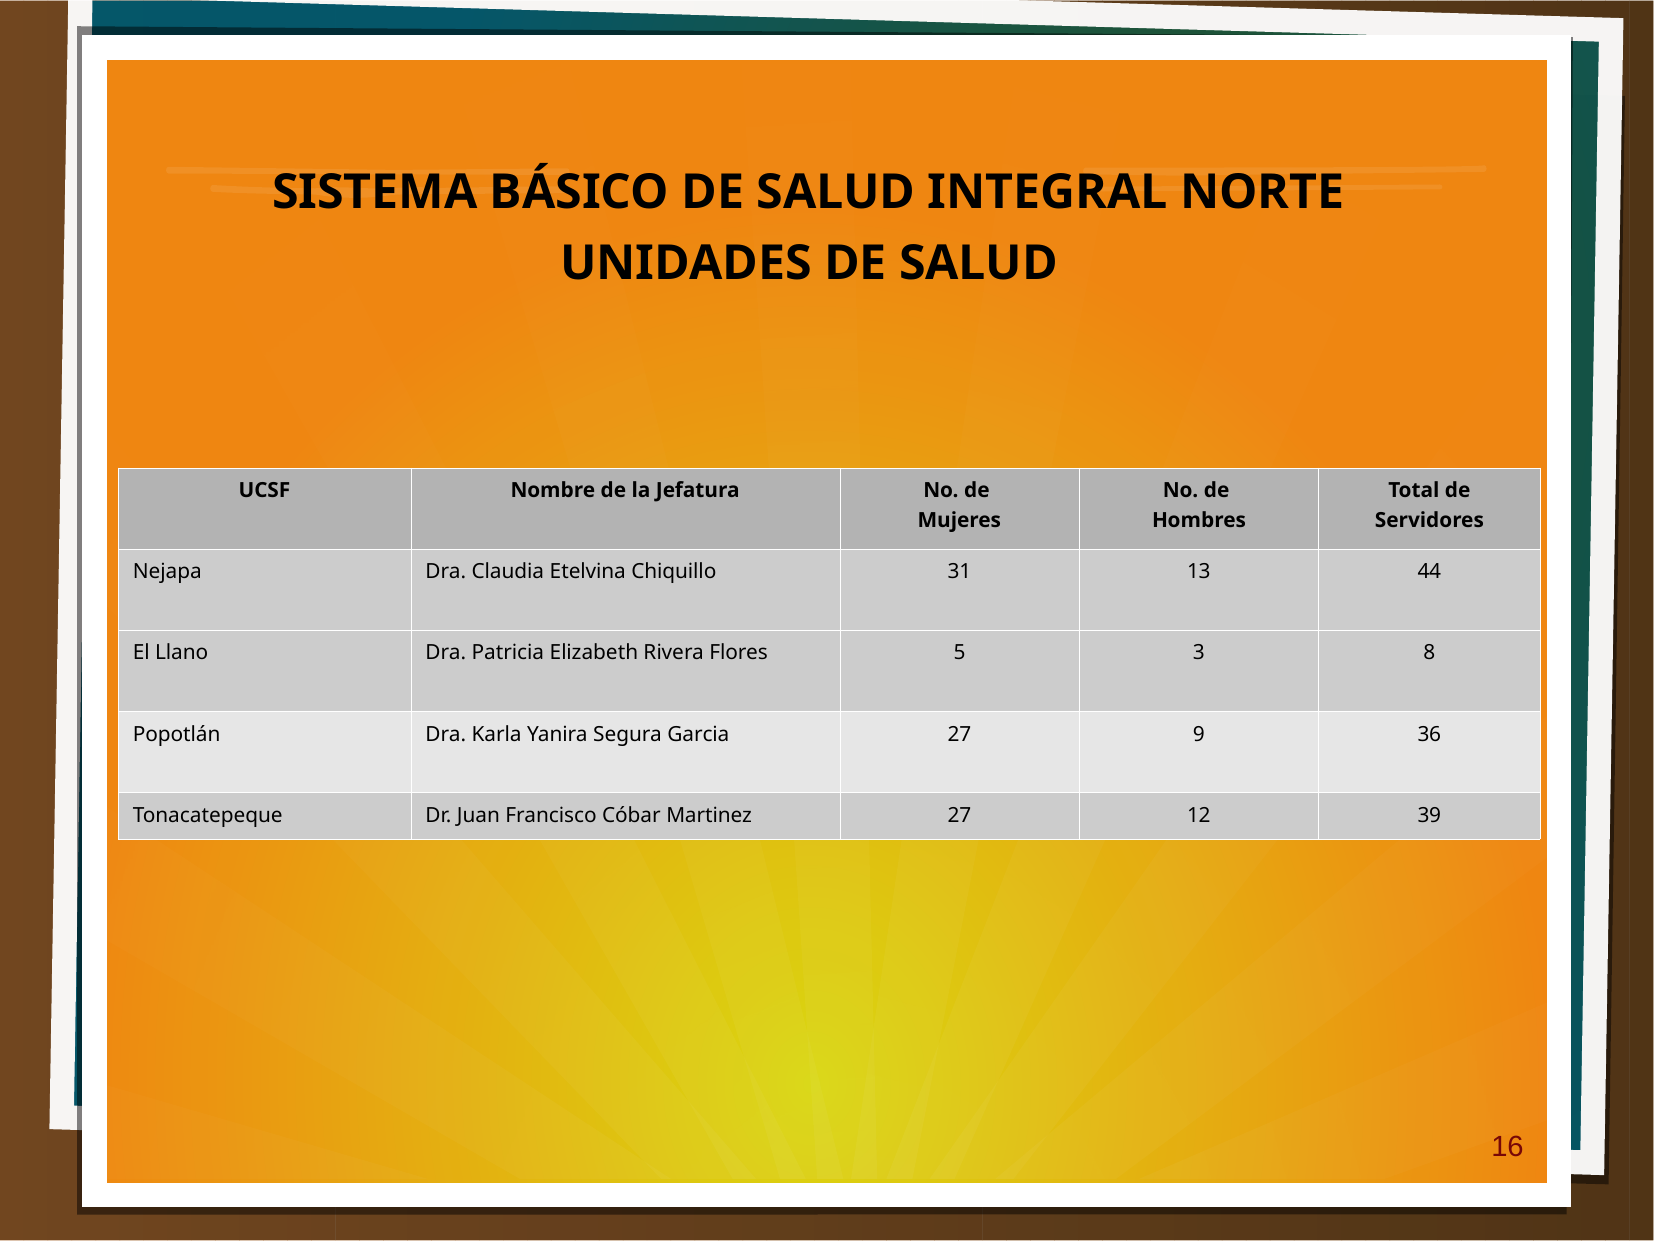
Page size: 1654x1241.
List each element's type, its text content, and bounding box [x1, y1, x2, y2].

table_cell 9 [1080, 712, 1318, 792]
table_cell Dra. Claudia Etelvina Chiquillo [412, 550, 840, 630]
table_cell Tonacatepeque [119, 793, 411, 839]
table_cell 39 [1319, 793, 1540, 839]
table_cell 27 [841, 712, 1079, 792]
table_cell El Llano [119, 631, 411, 711]
table_header Nombre de la Jefatura [412, 469, 840, 549]
table_cell Dra. Karla Yanira Segura Garcia [412, 712, 840, 792]
table_cell 8 [1319, 631, 1540, 711]
table_cell 5 [841, 631, 1079, 711]
table_cell Dra. Patricia Elizabeth Rivera Flores [412, 631, 840, 711]
table_cell 36 [1319, 712, 1540, 792]
table_cell Nejapa [119, 550, 411, 630]
table_cell 44 [1319, 550, 1540, 630]
table_header UCSF [119, 469, 411, 549]
table_cell Popotlán [119, 712, 411, 792]
table_cell 13 [1080, 550, 1318, 630]
table_header No. de Hombres [1080, 469, 1318, 549]
table_cell 31 [841, 550, 1079, 630]
table_cell 12 [1080, 793, 1318, 839]
table_cell 27 [841, 793, 1079, 839]
title SISTEMA BÁSICO DE SALUD INTEGRAL NORTE UNIDADES DE SALUD [118, 80, 1501, 296]
table_cell Dr. Juan Francisco Cóbar Martinez [412, 793, 840, 839]
table_header Total de Servidores [1319, 469, 1540, 549]
table_cell 3 [1080, 631, 1318, 711]
table_header No. de Mujeres [841, 469, 1079, 549]
